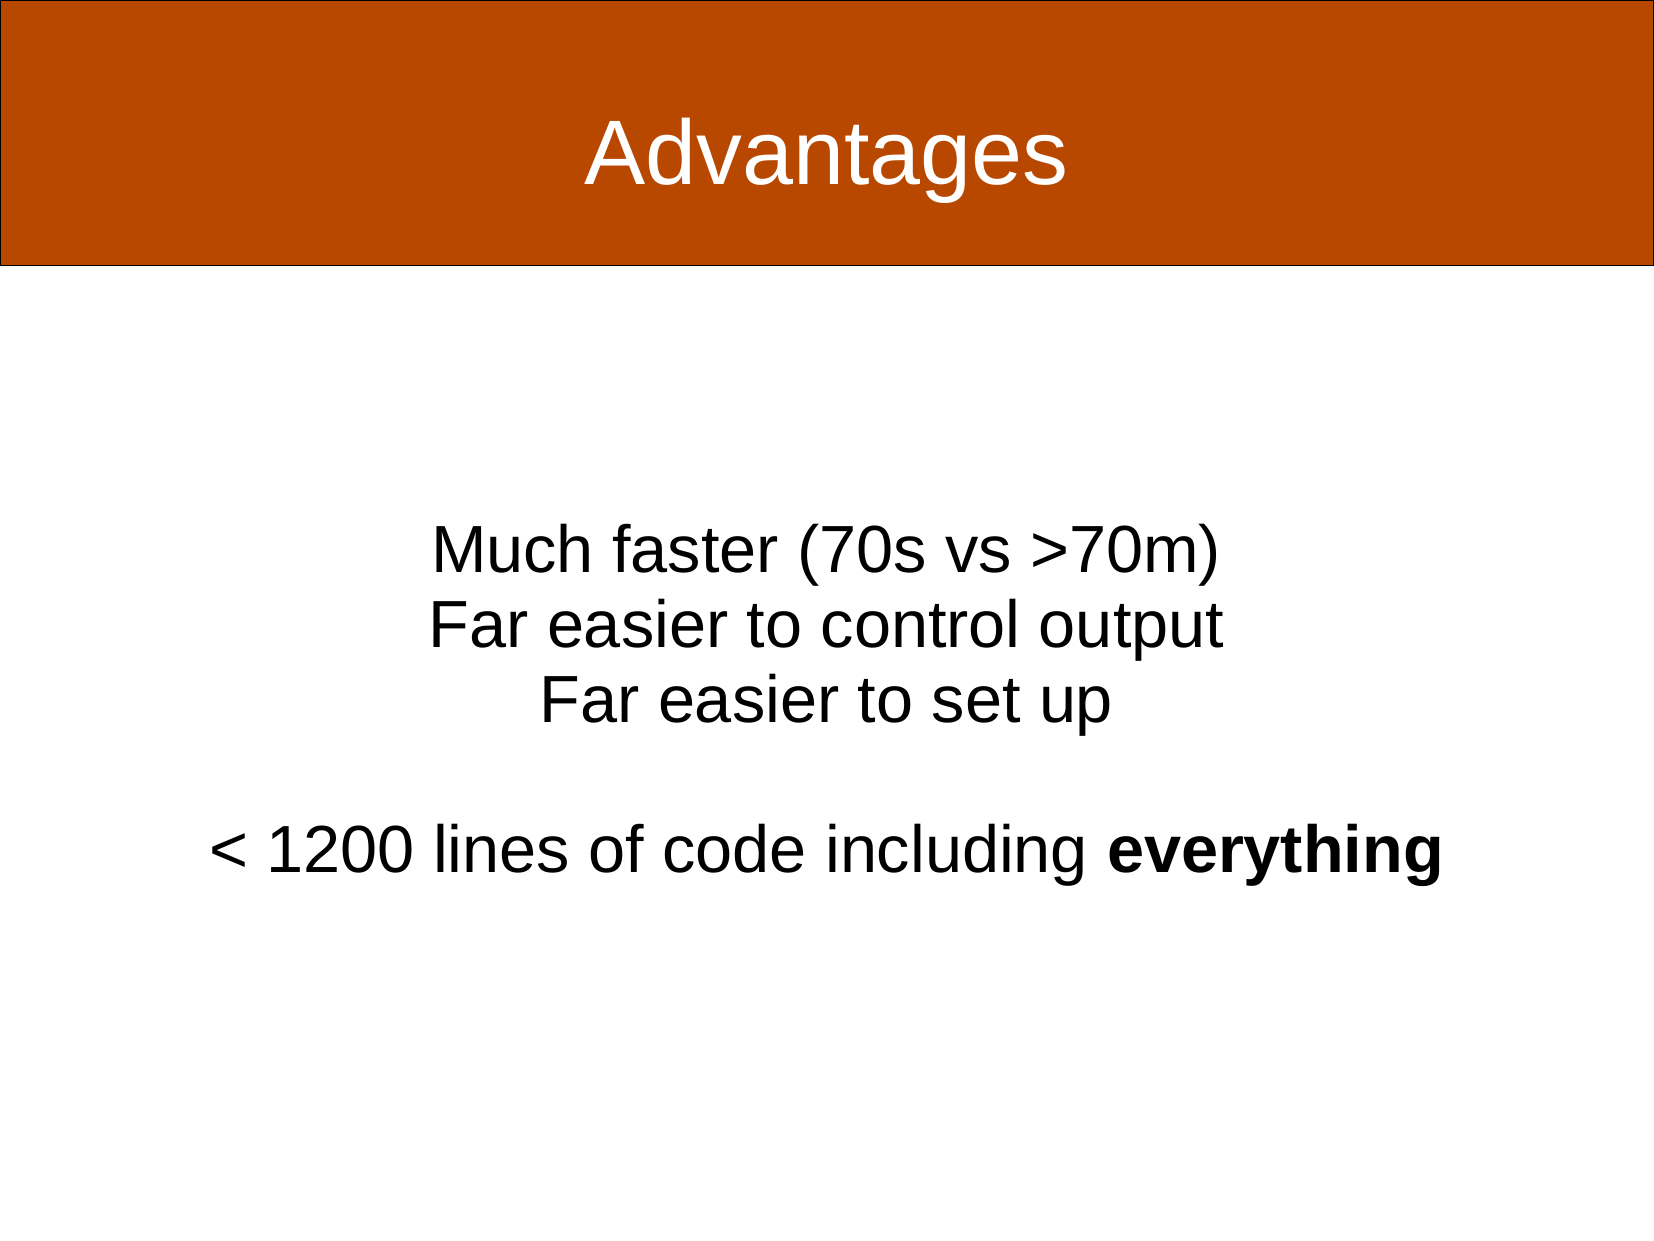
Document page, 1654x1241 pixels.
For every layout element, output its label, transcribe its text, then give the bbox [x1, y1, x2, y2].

subtitle Much faster (70s vs >70m) Far easier to control output Far easier to set up < 1200 lines of code including everything [82, 297, 1571, 1102]
title Advantages [82, 49, 1571, 257]
